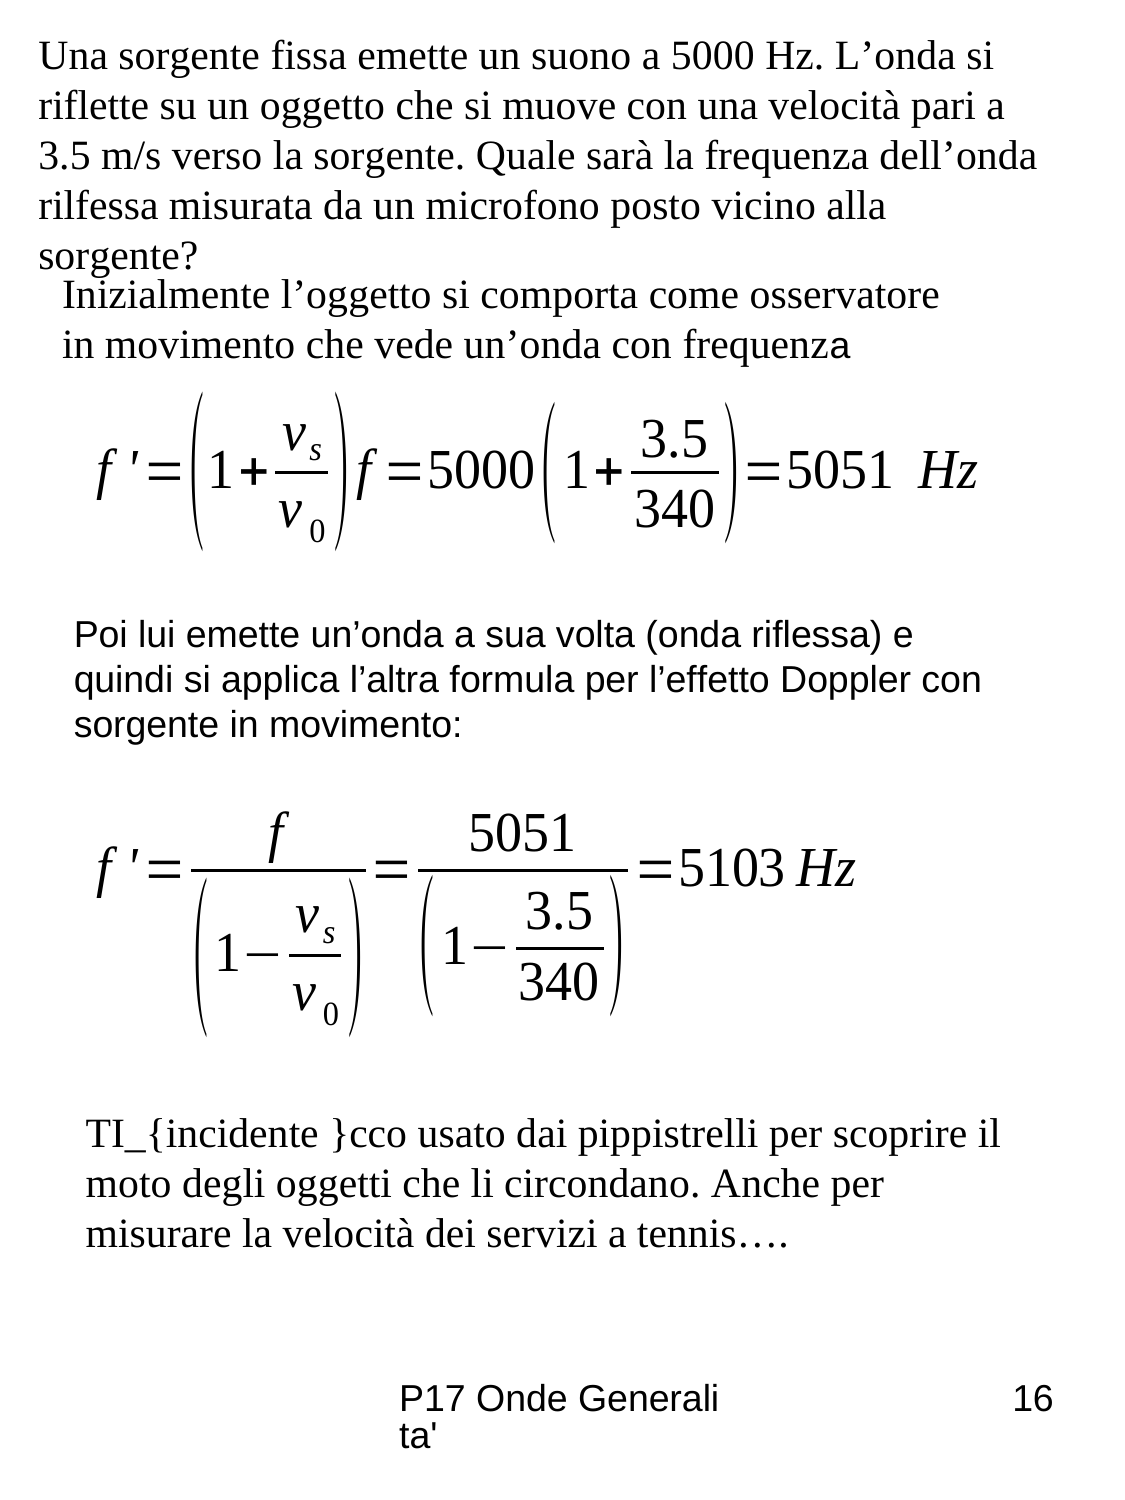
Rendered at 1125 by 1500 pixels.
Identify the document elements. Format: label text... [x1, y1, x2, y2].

text_box TI_{incidente }cco usato dai pippistrelli per scoprire il moto degli oggetti che li circondano. Anche per misurare la velocità dei servizi a tennis…. [70, 1098, 1040, 1264]
text_box Una sorgente fissa emette un suono a 5000 Hz. L’onda si riflette su un oggetto che si muove con una velocità pari a 3.5 m/s verso la sorgente. Quale sarà la frequenza dell’onda rilfessa misurata da un microfono posto vicino alla sorgente? [23, 20, 1063, 285]
chart [82, 389, 995, 556]
chart [82, 801, 871, 1040]
text_box Poi lui emette un’onda a sua volta (onda riflessa) e quindi si applica l’altra formula per l’effetto Doppler con sorgente in movimento: [59, 602, 1028, 753]
text_box Inizialmente l’oggetto si comporta come osservatore in movimento che vede un’onda con frequenza [47, 259, 981, 375]
